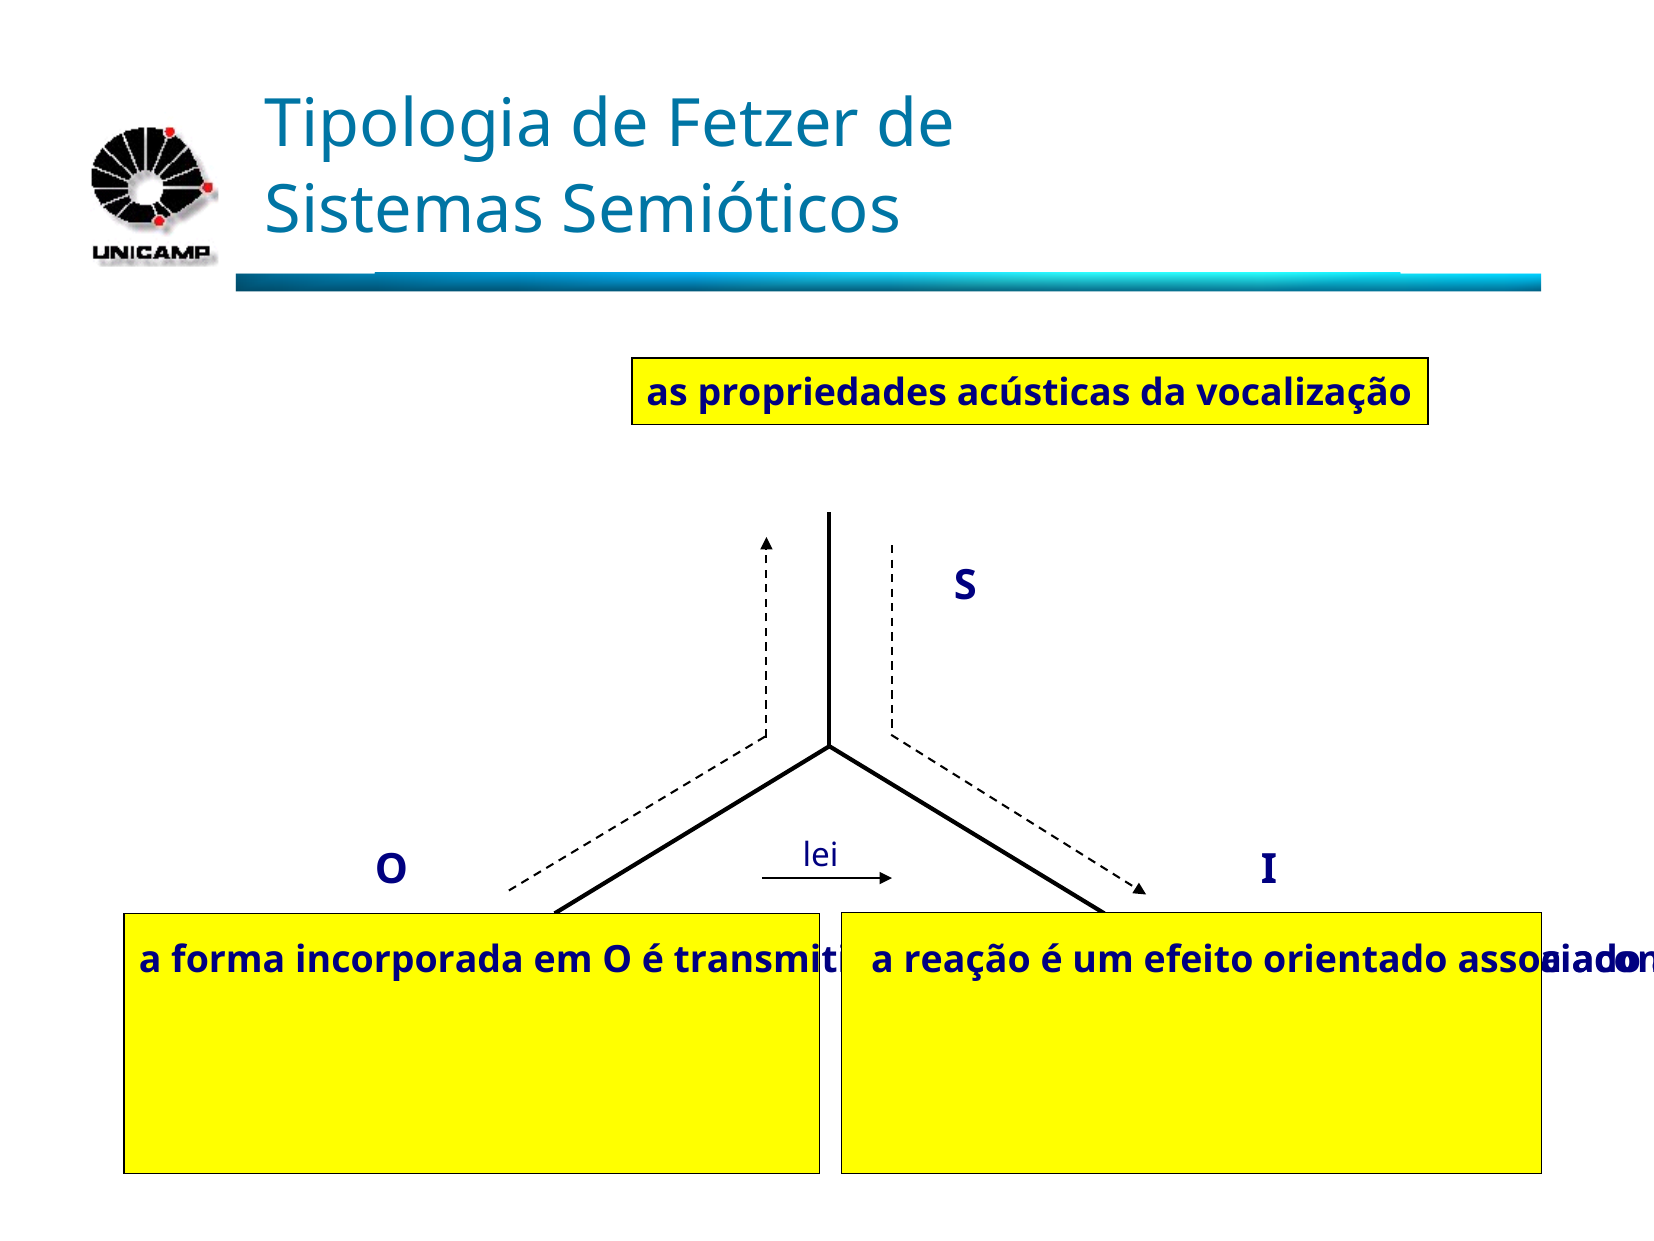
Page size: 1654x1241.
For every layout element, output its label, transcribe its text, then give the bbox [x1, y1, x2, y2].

text_box [841, 912, 1542, 1174]
text_box a reação é um efeito orientado associado a O [algo aconteceria em certas condições] através de S [856, 925, 1654, 992]
text_box S [939, 547, 999, 620]
text_box I [1246, 830, 1299, 904]
text_box lei [788, 879, 863, 884]
text_box a forma incorporada em O é transmitida através de S para I => alguma coisa aconteceria sob certas condições [124, 925, 841, 992]
text_box as propriedades acústicas da vocalização [631, 358, 1428, 425]
text_box O [360, 830, 426, 904]
text_box lei [788, 822, 863, 877]
text_box [124, 913, 820, 925]
text_box [124, 992, 820, 1174]
picture [125, 272, 1654, 295]
title Tipologia de Fetzer de Sistemas Semióticos [264, 42, 1534, 250]
